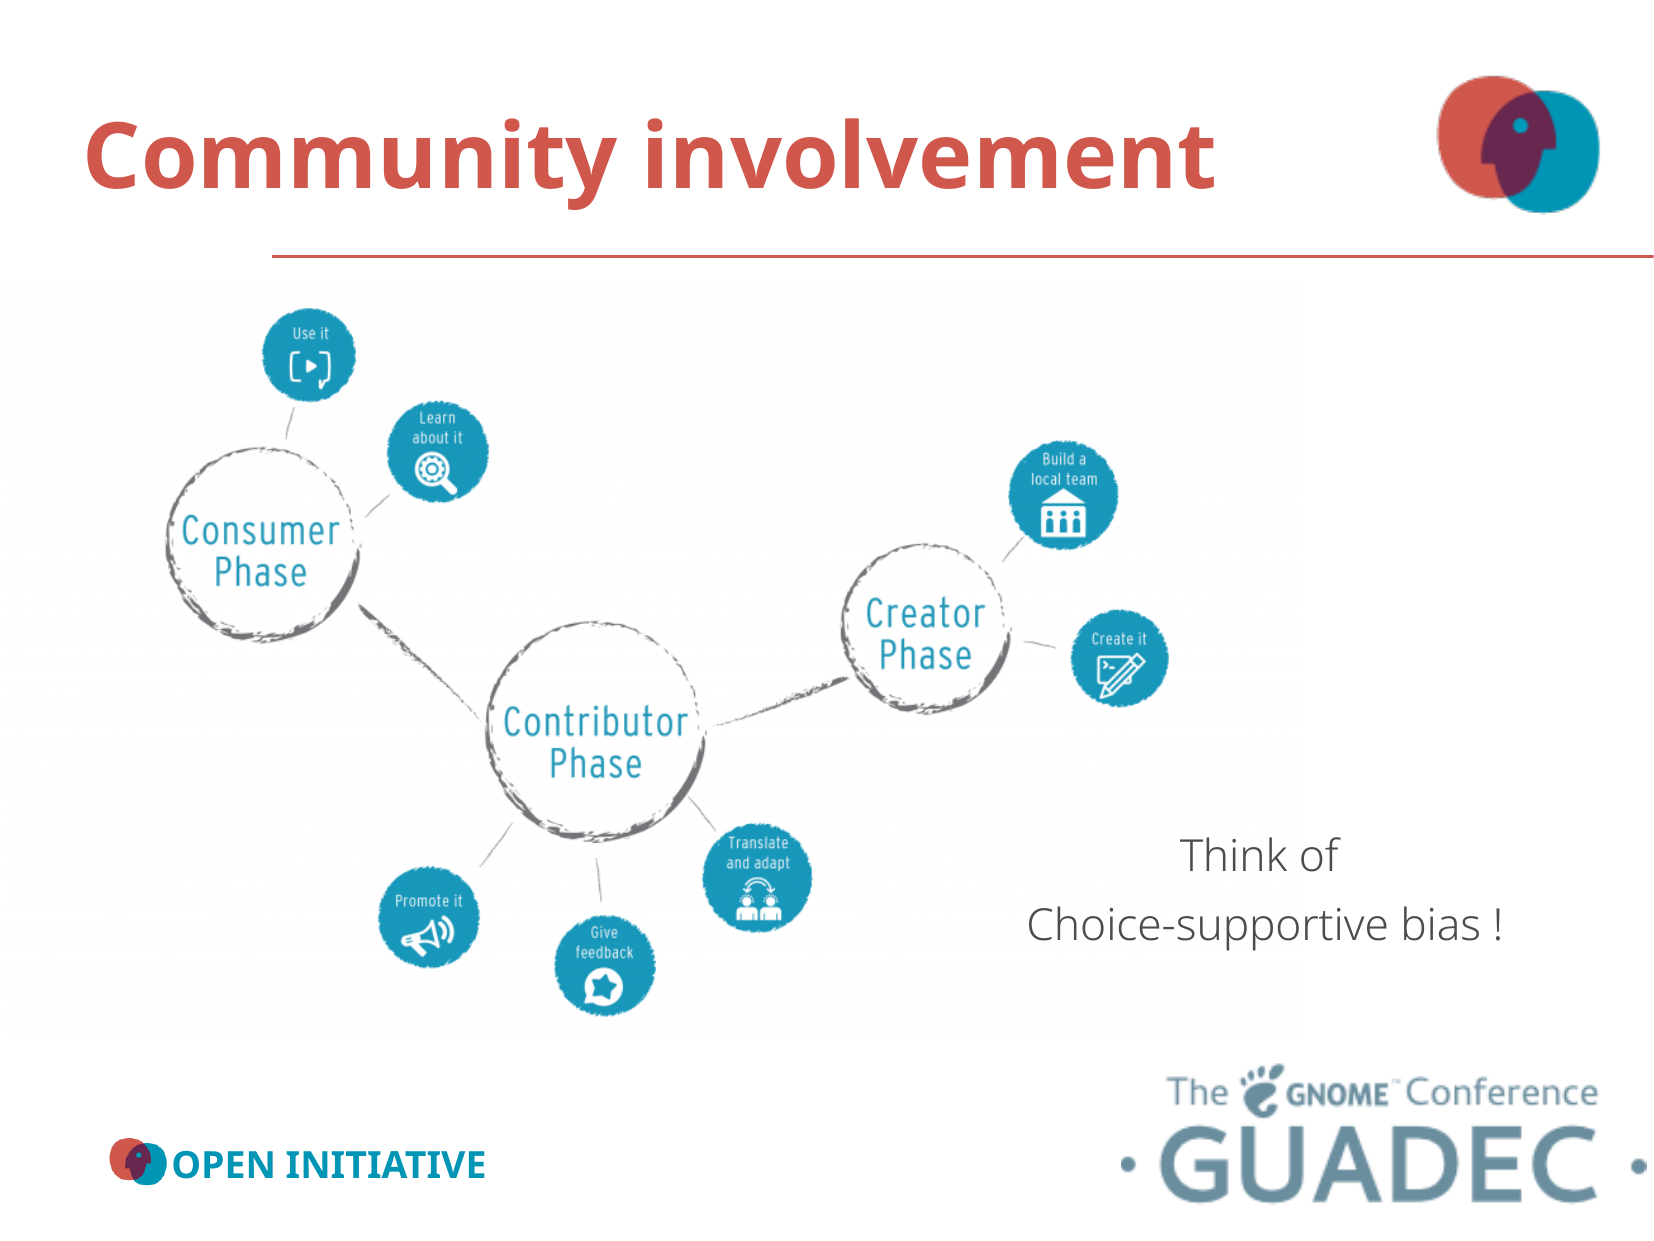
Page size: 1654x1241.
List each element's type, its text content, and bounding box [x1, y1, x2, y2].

title Community involvement [82, 49, 1453, 257]
picture [5, 278, 1302, 1037]
picture [1121, 1062, 1647, 1205]
picture [1453, 59, 1611, 236]
list Think of Choice-supportive bias ! [874, 824, 1619, 955]
picture [106, 1131, 170, 1193]
